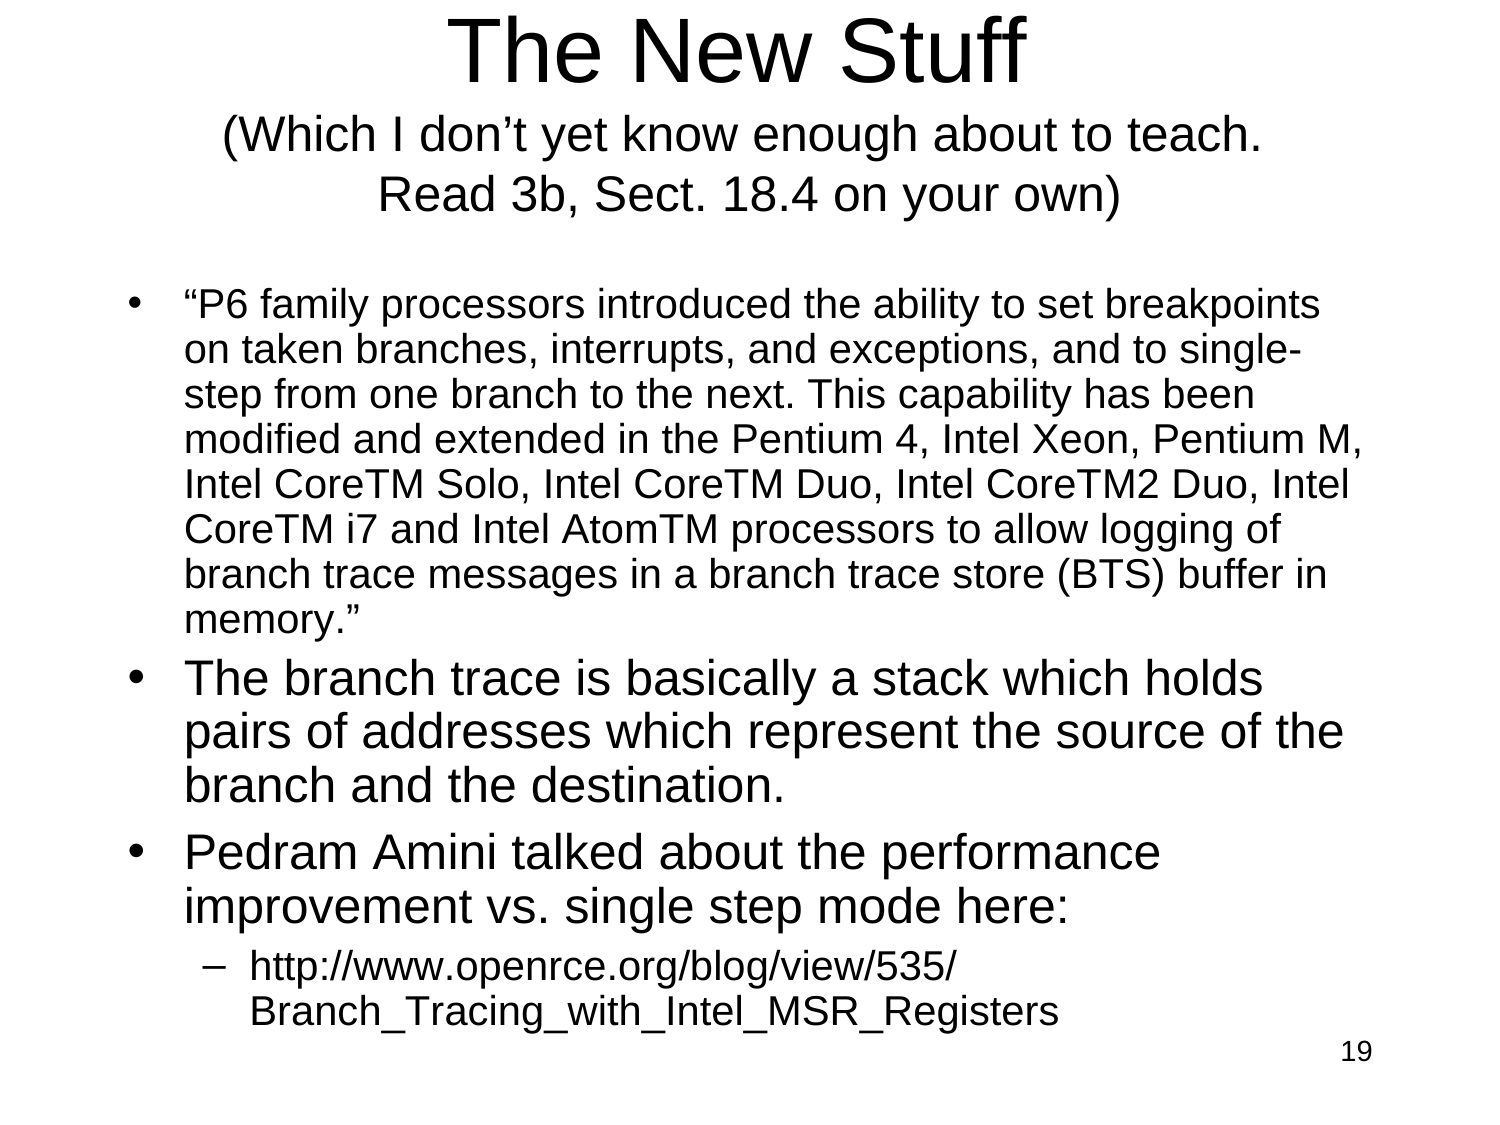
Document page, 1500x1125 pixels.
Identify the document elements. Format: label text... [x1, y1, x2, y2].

list “P6 family processors introduced the ability to set breakpoints on taken branches, interrupts, and exceptions, and to single-step from one branch to the next. This capability has been modified and extended in the Pentium 4, Intel Xeon, Pentium M, Intel CoreTM Solo, Intel CoreTM Duo, Intel CoreTM2 Duo, Intel CoreTM i7 and Intel AtomTM processors to allow logging of branch trace messages in a branch trace store (BTS) buffer in memory.” The branch trace is basically a stack which holds pairs of addresses which represent the source of the branch and the destination. Pedram Amini talked about the performance improvement vs. single step mode here: http://www.openrce.org/blog/view/535/Branch_Tracing_with_Intel_MSR_Registers [112, 275, 1388, 1043]
title The New Stuff (Which I don’t yet know enough about to teach. Read 3b, Sect. 18.4 on your own) [112, 0, 1388, 229]
text_box <number> [1074, 1043, 1388, 1101]
